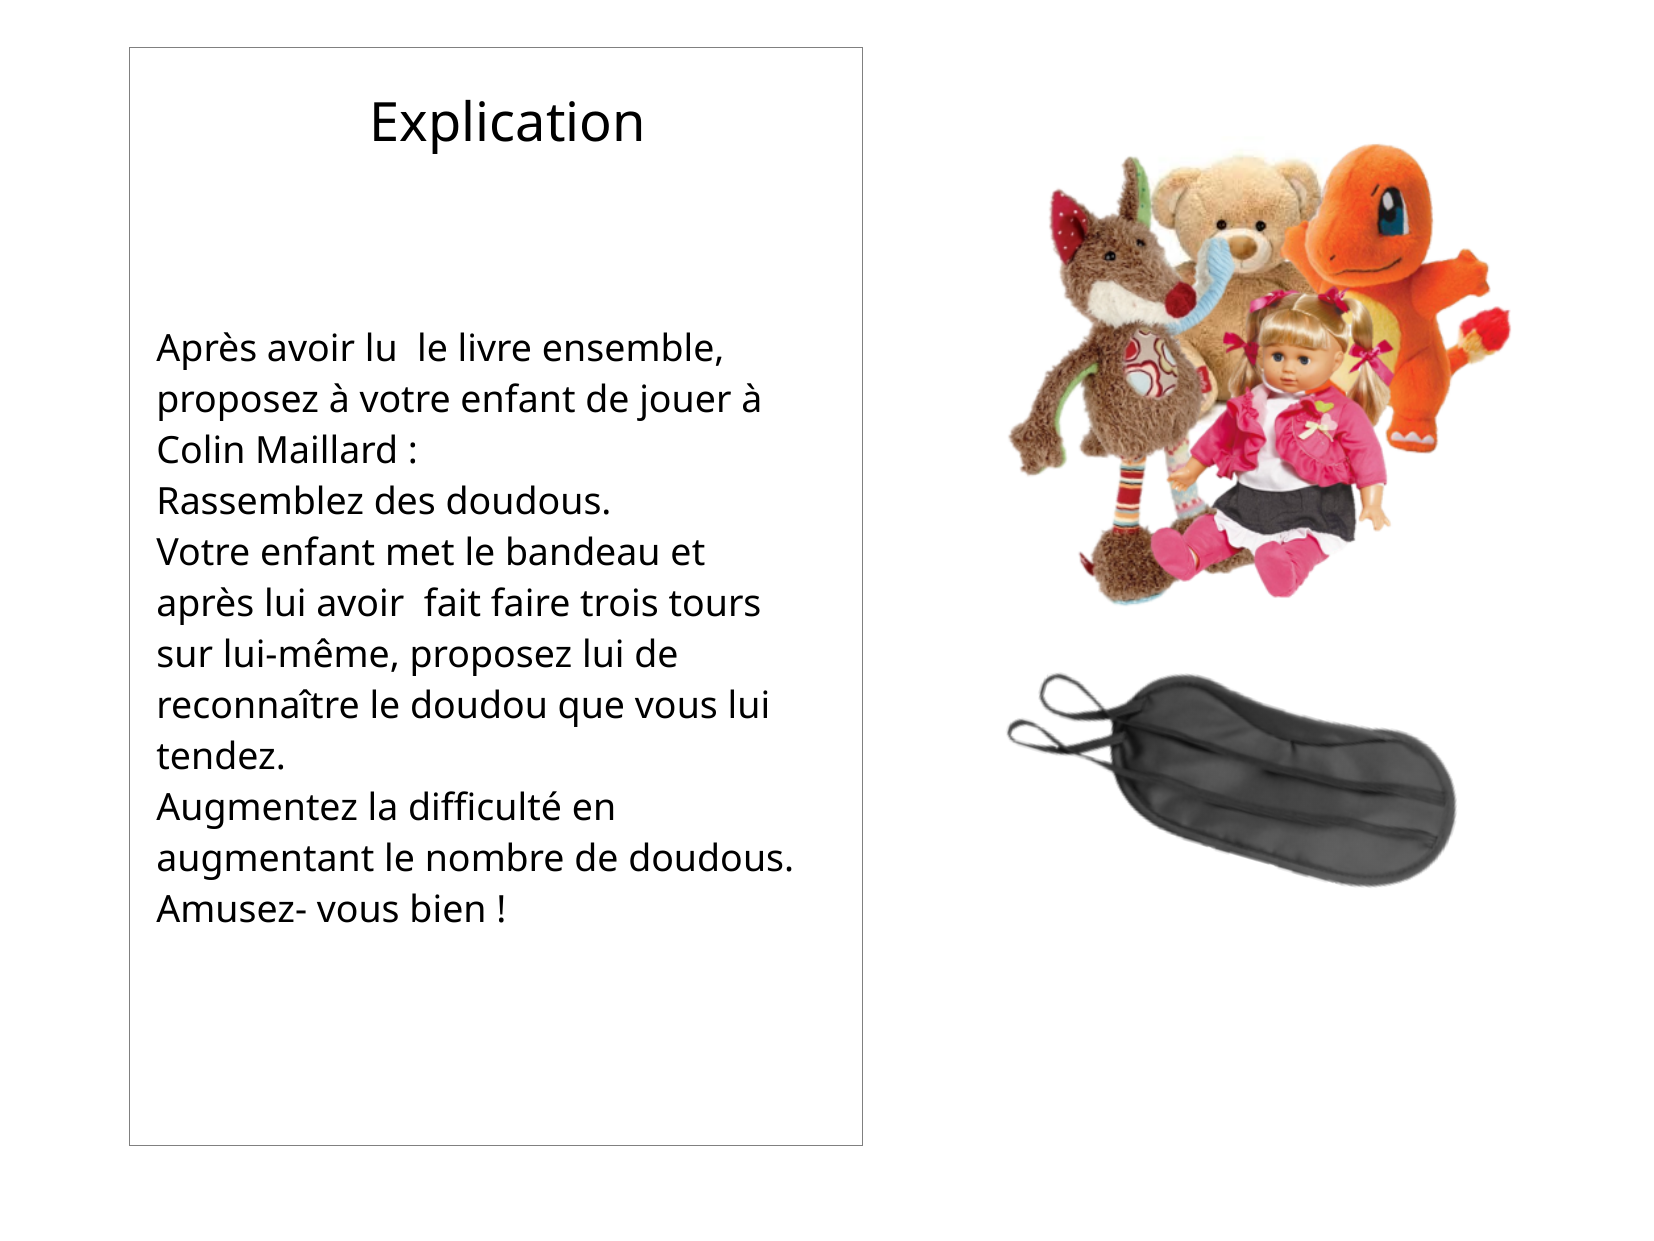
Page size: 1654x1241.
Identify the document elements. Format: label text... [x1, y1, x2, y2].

picture [968, 118, 1537, 931]
text_box Explication [224, 75, 792, 157]
text_box Après avoir lu le livre ensemble, proposez à votre enfant de jouer à Colin Maillard : Rassemblez des doudous. Votre enfant met le bandeau et après lui avoir fait faire trois tours sur lui-même, proposez lui de reconnaître le doudou que vous lui tendez. Augmentez la difficulté en augmentant le nombre de doudous. Amusez- vous bien ! [141, 313, 827, 1241]
